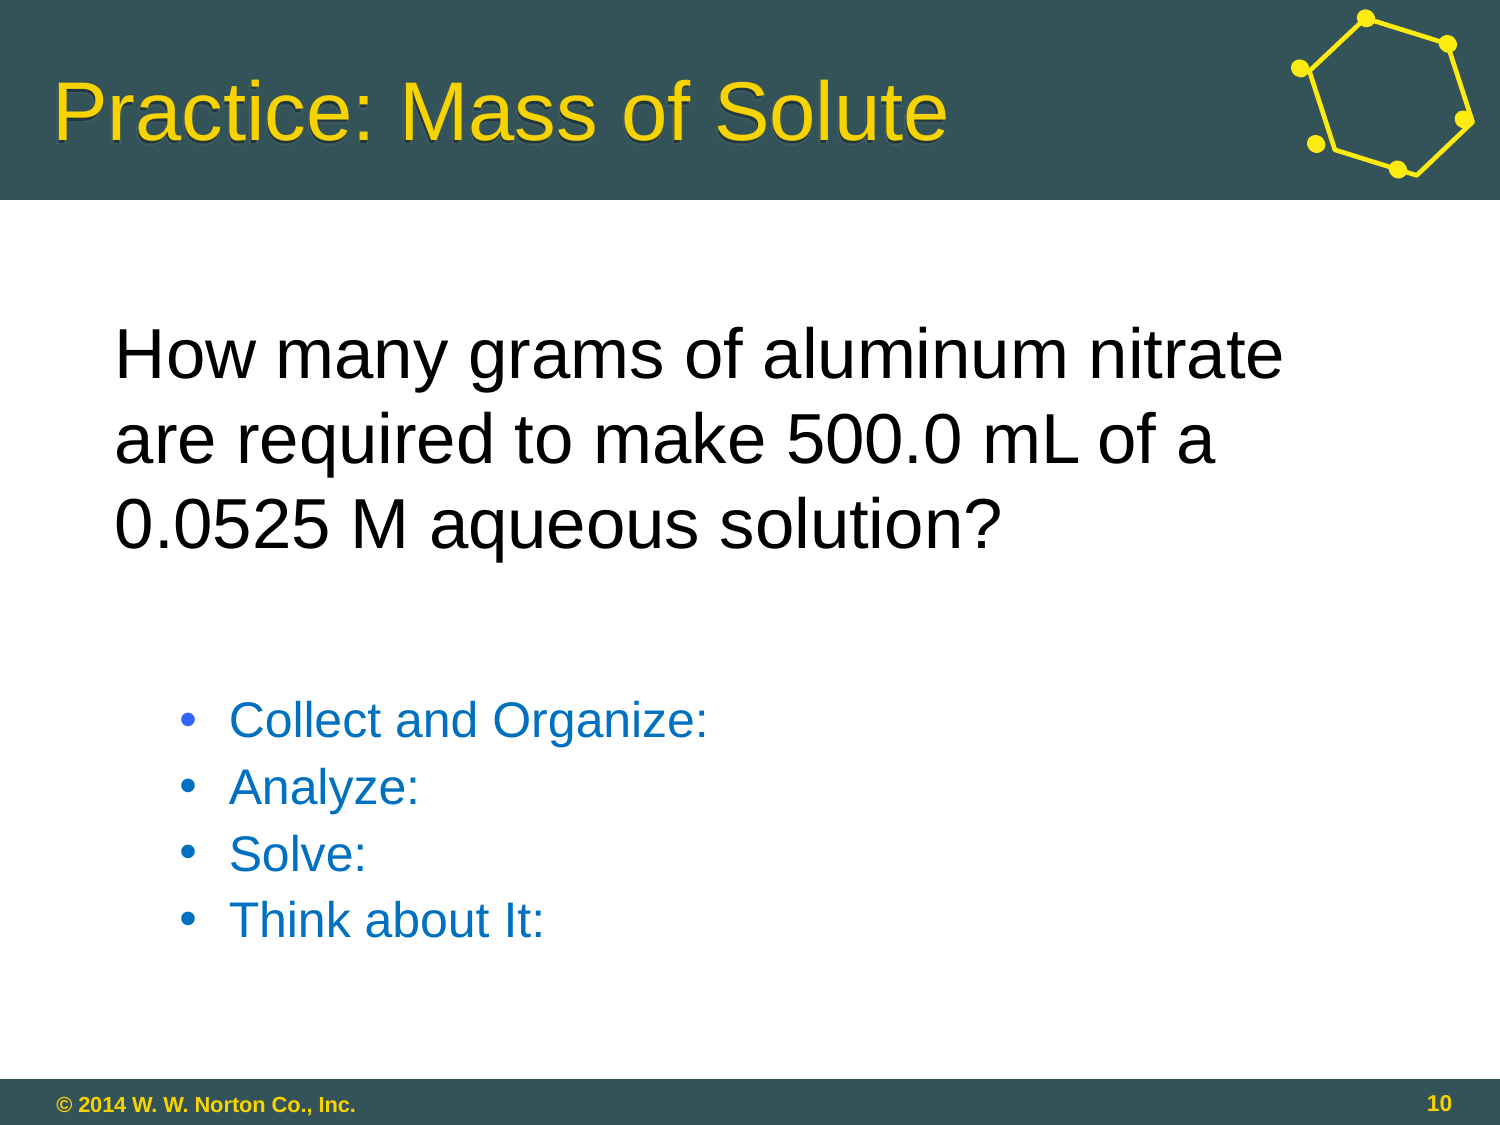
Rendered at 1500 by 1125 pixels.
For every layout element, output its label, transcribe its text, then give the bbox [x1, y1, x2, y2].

text_box Collect and Organize: Analyze: Solve: Think about It: [125, 687, 932, 956]
slide_number <number> [1408, 1085, 1468, 1120]
list How many grams of aluminum nitrate are required to make 500.0 mL of a 0.0525 M aqueous solution? [99, 299, 1388, 600]
text_box Practice: Mass of Solute [37, 19, 1175, 195]
